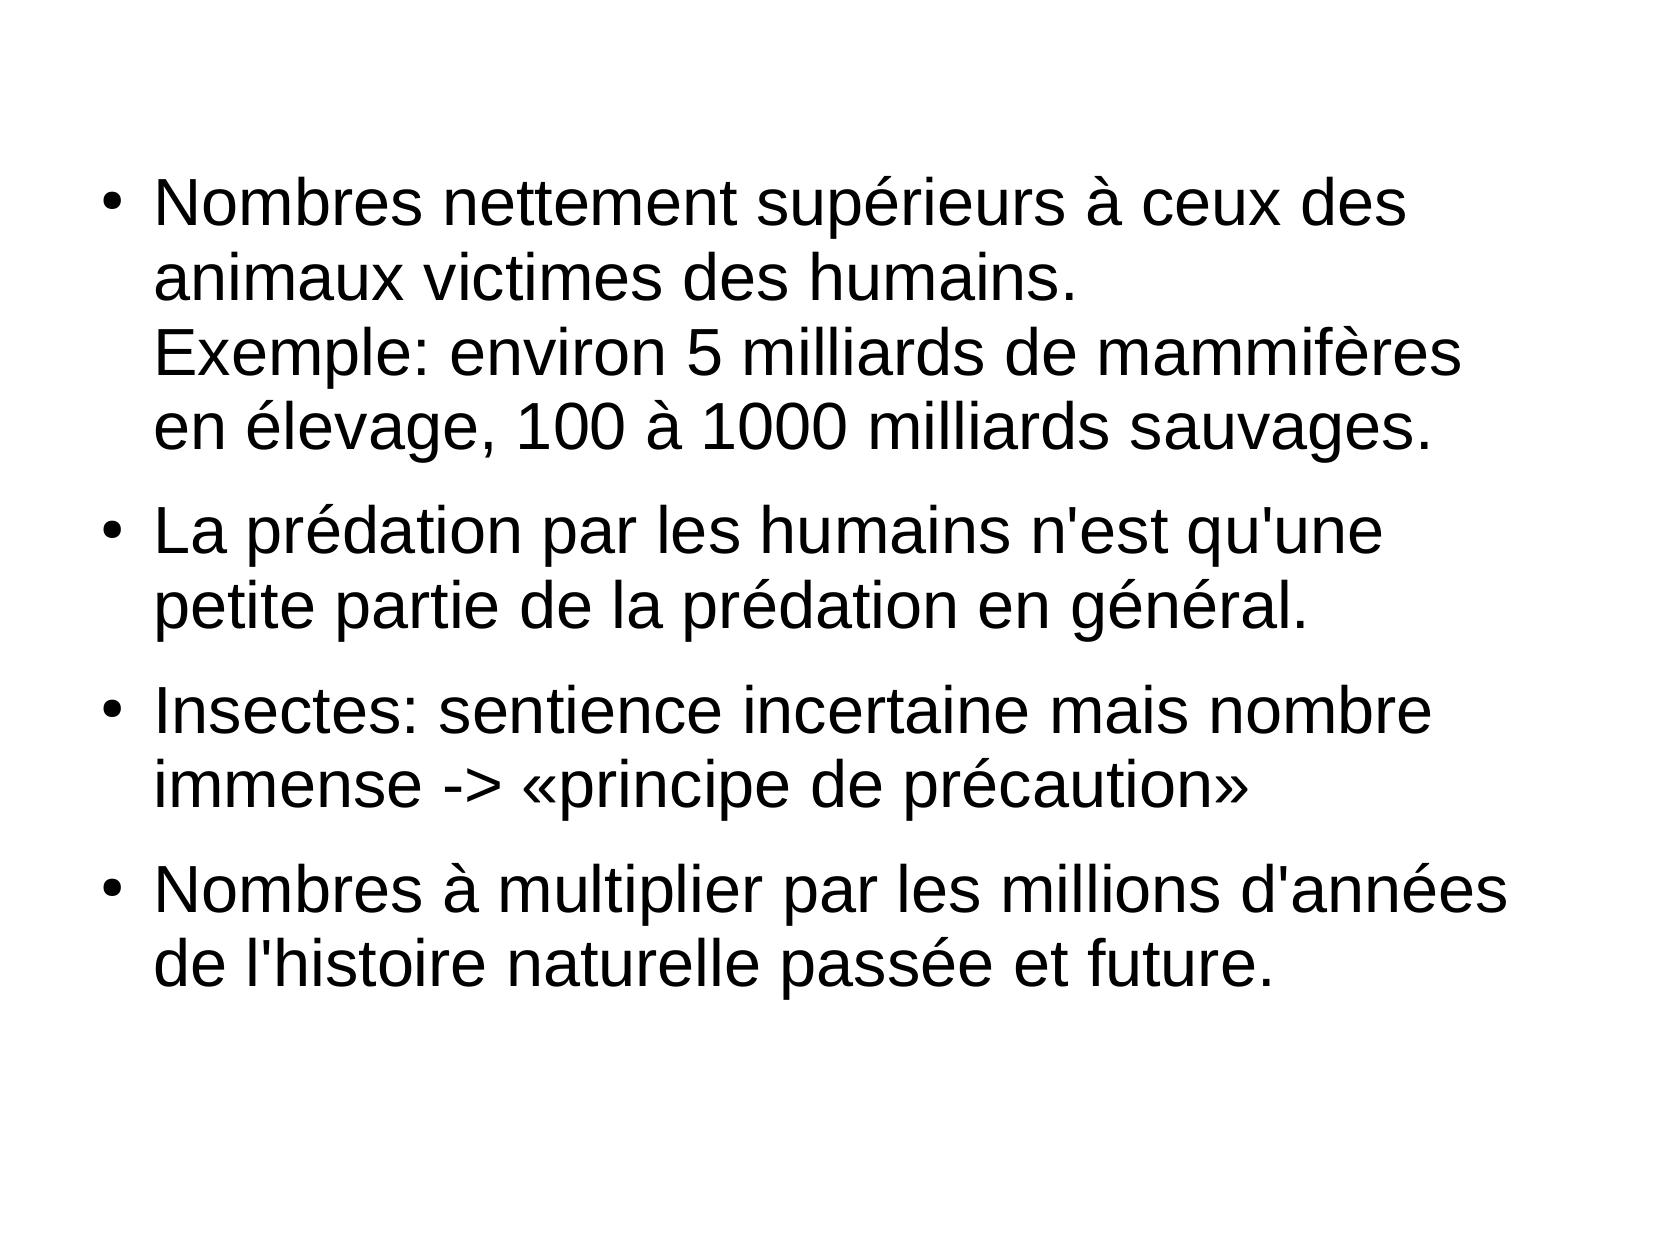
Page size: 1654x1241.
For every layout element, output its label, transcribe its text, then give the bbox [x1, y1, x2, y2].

list Nombres nettement supérieurs à ceux des animaux victimes des humains. Exemple: environ 5 milliards de mammifères en élevage, 100 à 1000 milliards sauvages. La prédation par les humains n'est qu'une petite partie de la prédation en général. Insectes: sentience incertaine mais nombre immense -> «principe de précaution» Nombres à multiplier par les millions d'années de l'histoire naturelle passée et future. [82, 165, 1538, 1010]
